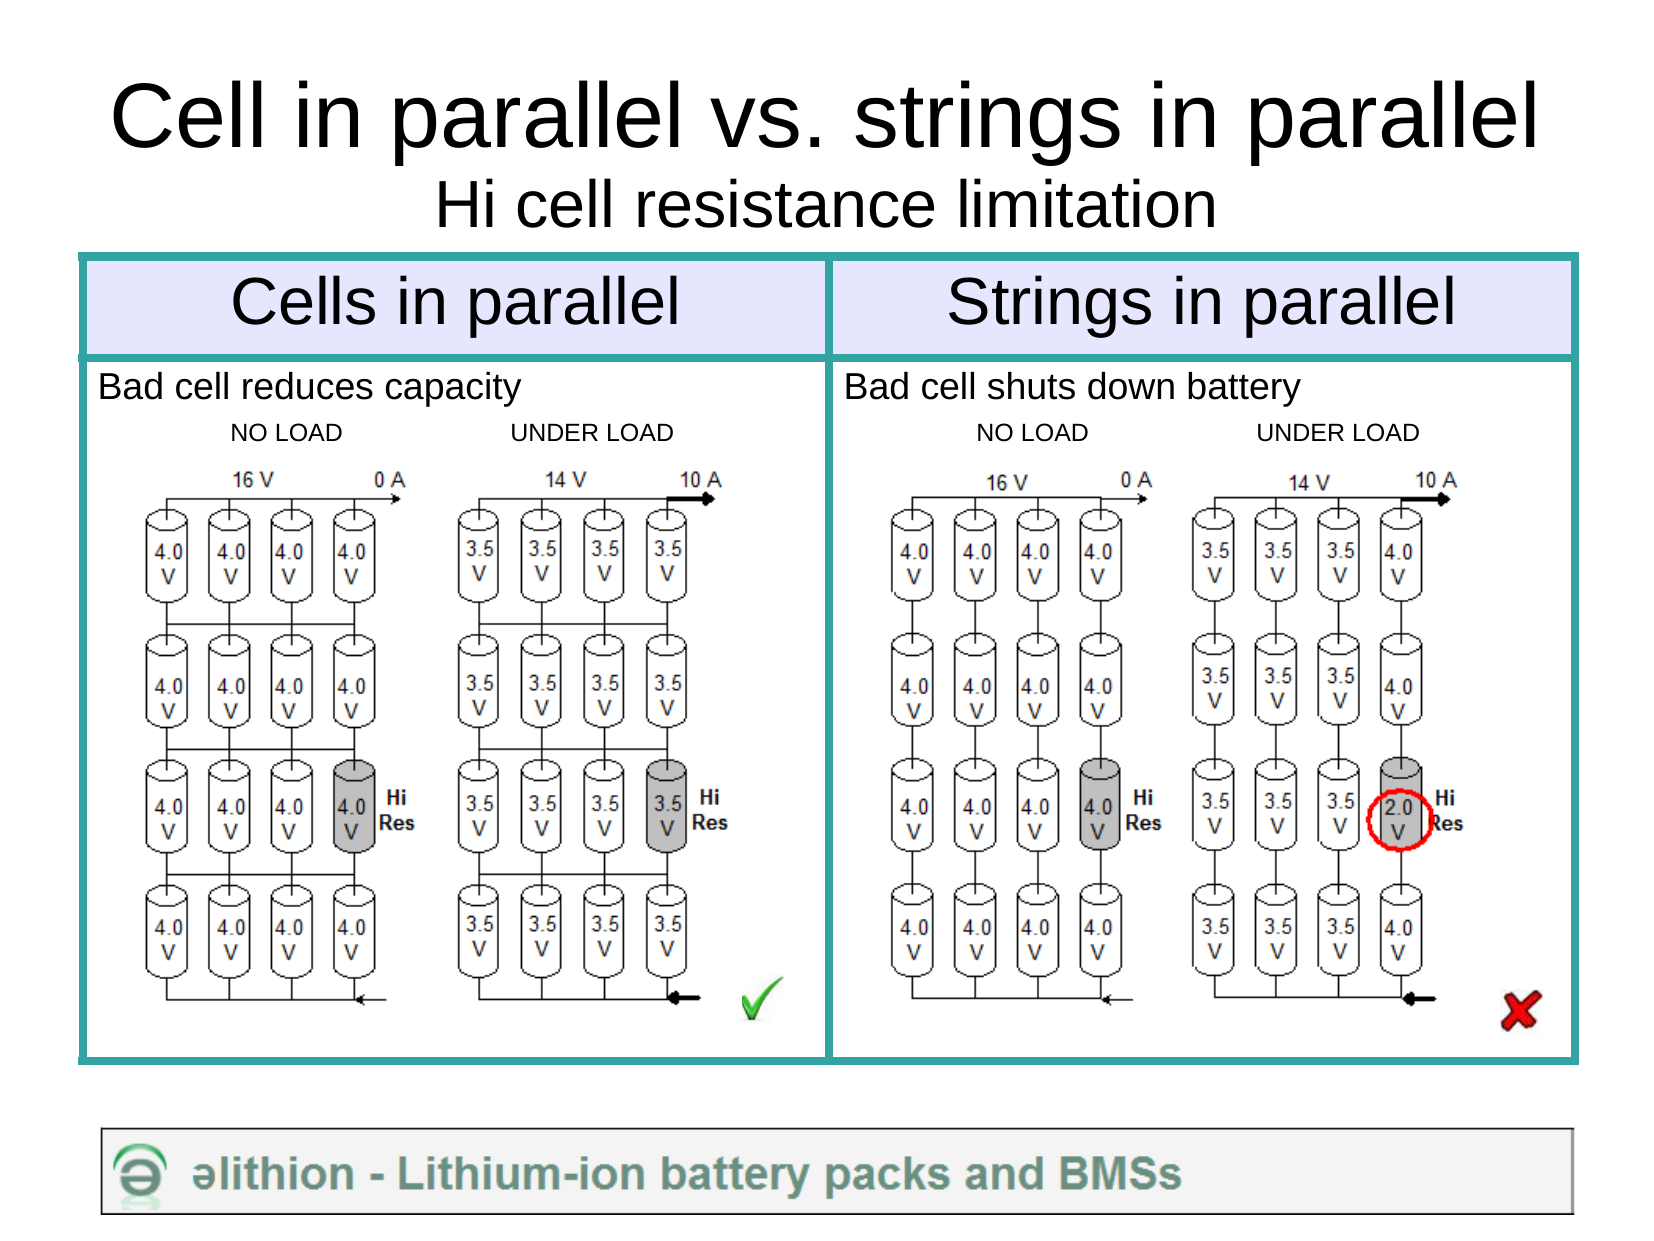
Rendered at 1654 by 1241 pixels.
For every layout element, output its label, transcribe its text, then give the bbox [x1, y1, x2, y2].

table_header Cells in parallel [87, 261, 825, 354]
picture [135, 464, 421, 1015]
picture [882, 464, 1171, 1015]
picture [1500, 989, 1544, 1036]
picture [1183, 447, 1479, 1025]
title Cell in parallel vs. strings in parallel Hi cell resistance limitation [82, 49, 1571, 252]
table_cell Bad cell reduces capacity NO LOAD UNDER LOAD [87, 362, 825, 1057]
picture [98, 1125, 1576, 1215]
table_cell Bad cell shuts down battery NO LOAD UNDER LOAD [833, 362, 1571, 1057]
table_header Strings in parallel [833, 261, 1571, 354]
picture [452, 453, 785, 1025]
